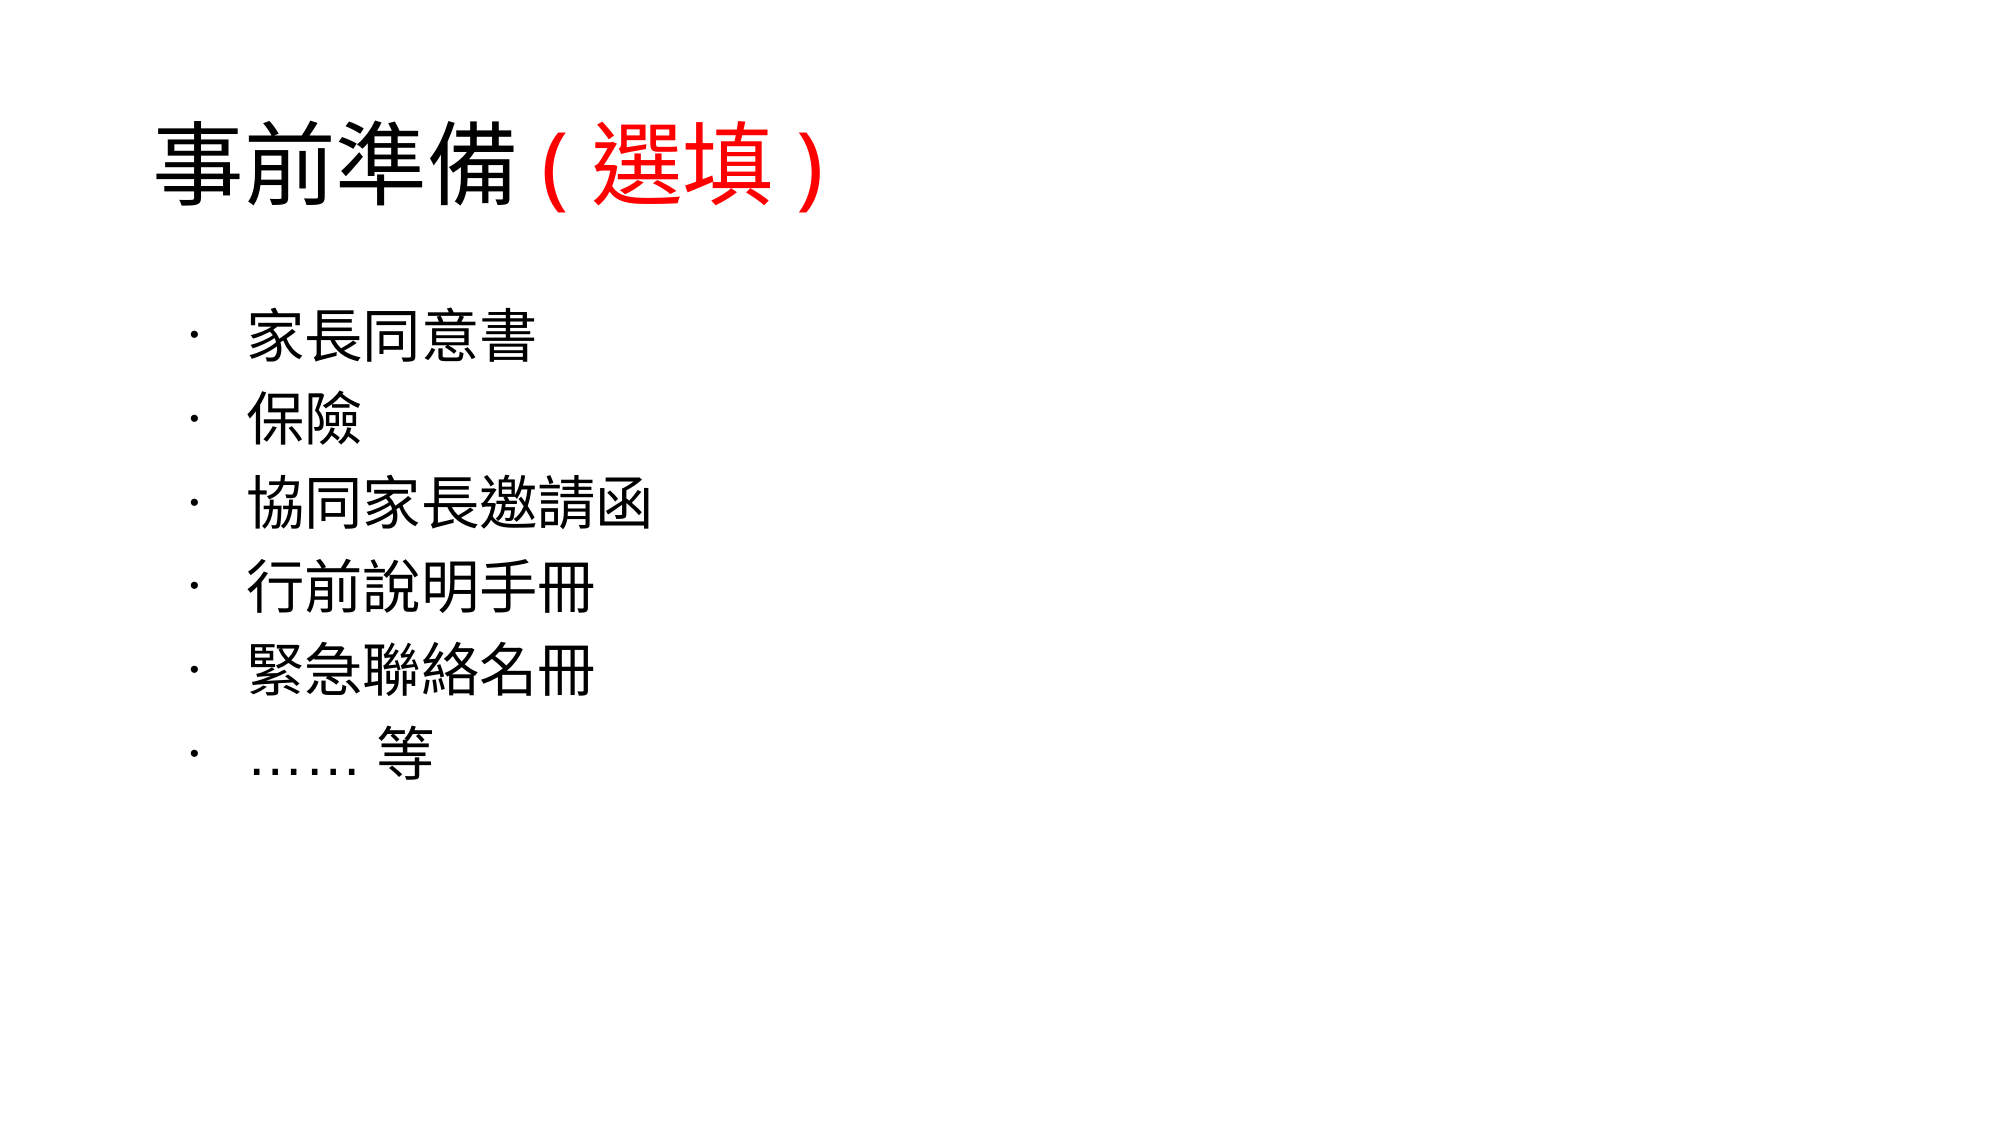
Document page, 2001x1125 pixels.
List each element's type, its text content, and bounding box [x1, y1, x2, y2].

list 家長同意書 保險 協同家長邀請函 行前說明手冊 緊急聯絡名冊 ……等 [137, 299, 1863, 1014]
title 事前準備(選填) [137, 59, 1863, 278]
